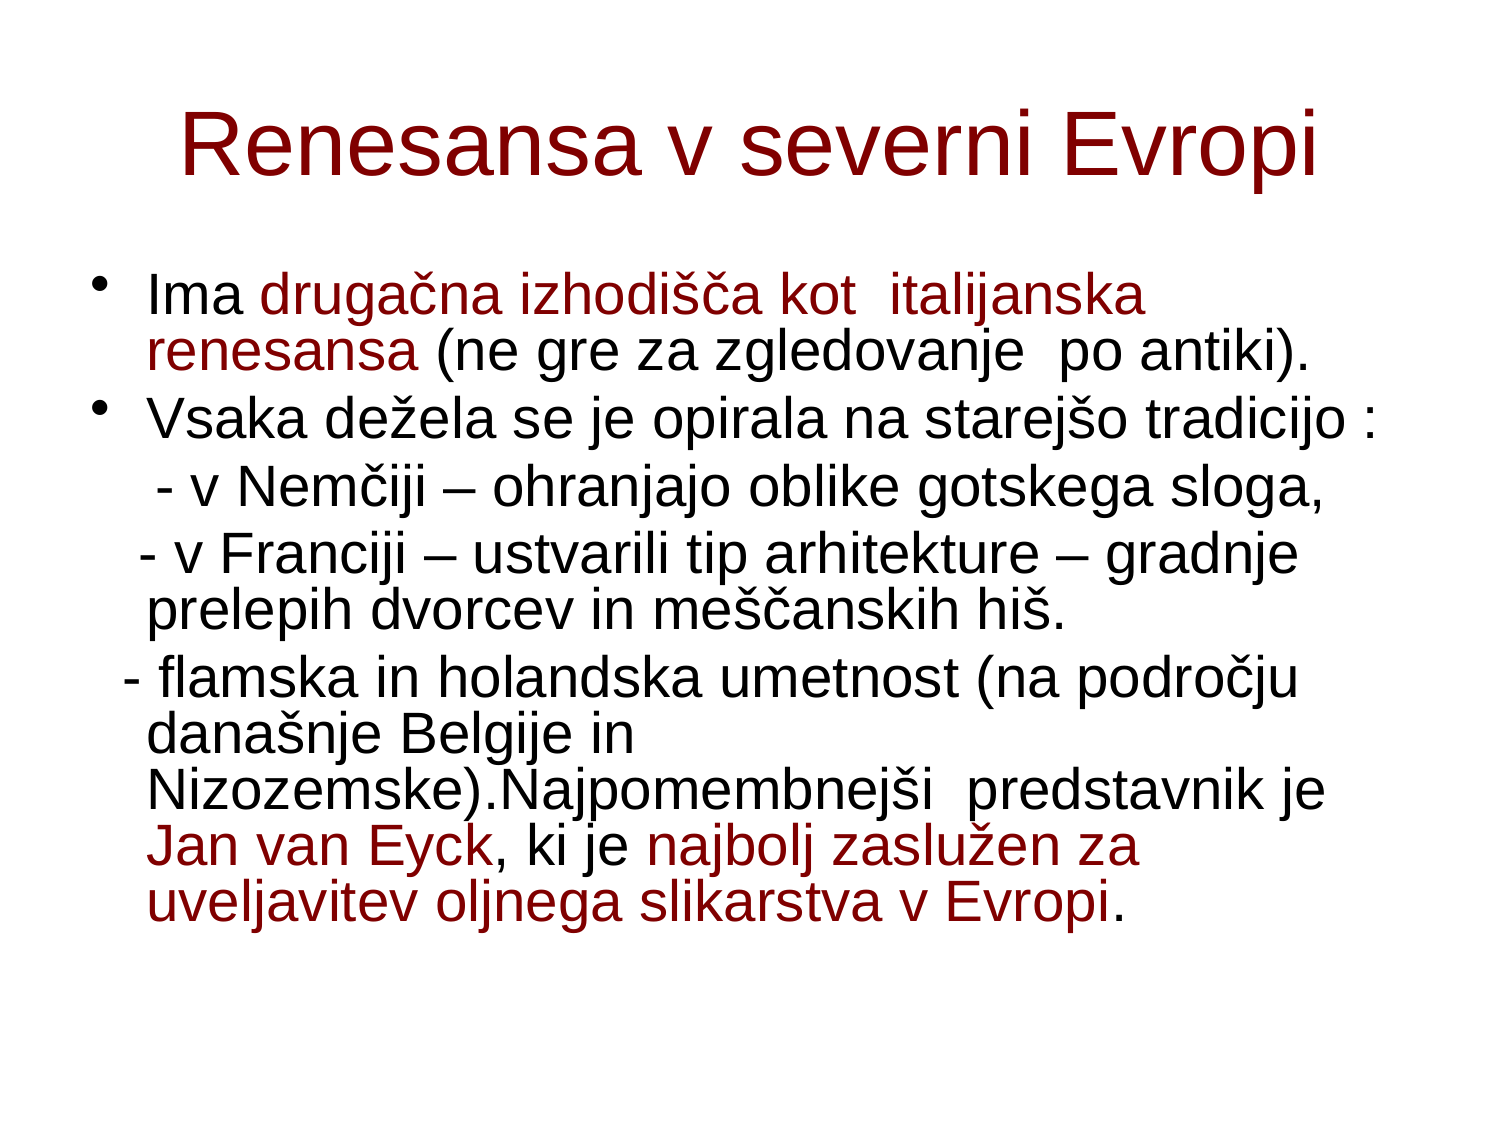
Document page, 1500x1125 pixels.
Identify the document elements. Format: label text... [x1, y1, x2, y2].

list Ima drugačna izhodišča kot italijanska renesansa (ne gre za zgledovanje po antiki). Vsaka dežela se je opirala na starejšo tradicijo : - v Nemčiji – ohranjajo oblike gotskega sloga, - v Franciji – ustvarili tip arhitekture – gradnje prelepih dvorcev in meščanskih hiš. - flamska in holandska umetnost (na področju današnje Belgije in Nizozemske).Najpomembnejši predstavnik je Jan van Eyck, ki je najbolj zaslužen za uveljavitev oljnega slikarstva v Evropi. [75, 262, 1425, 1005]
title Renesansa v severni Evropi [75, 45, 1425, 233]
